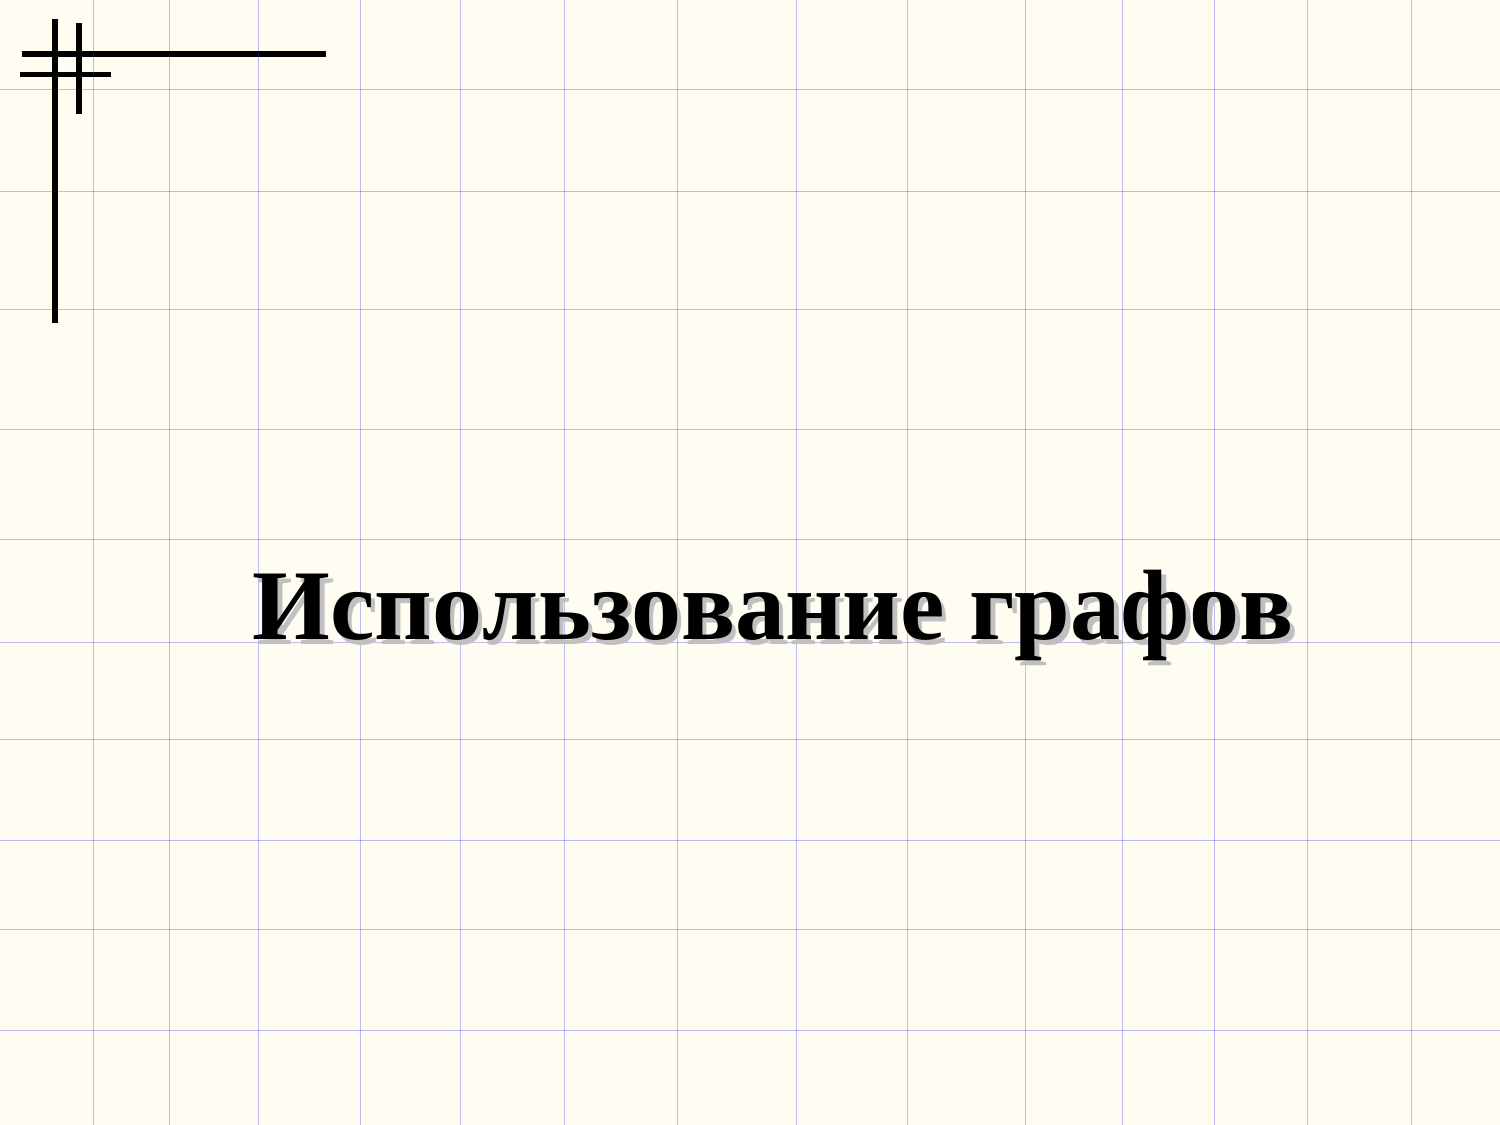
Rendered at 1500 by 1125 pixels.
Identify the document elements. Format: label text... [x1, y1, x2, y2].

title Использование графов [123, 349, 1424, 669]
